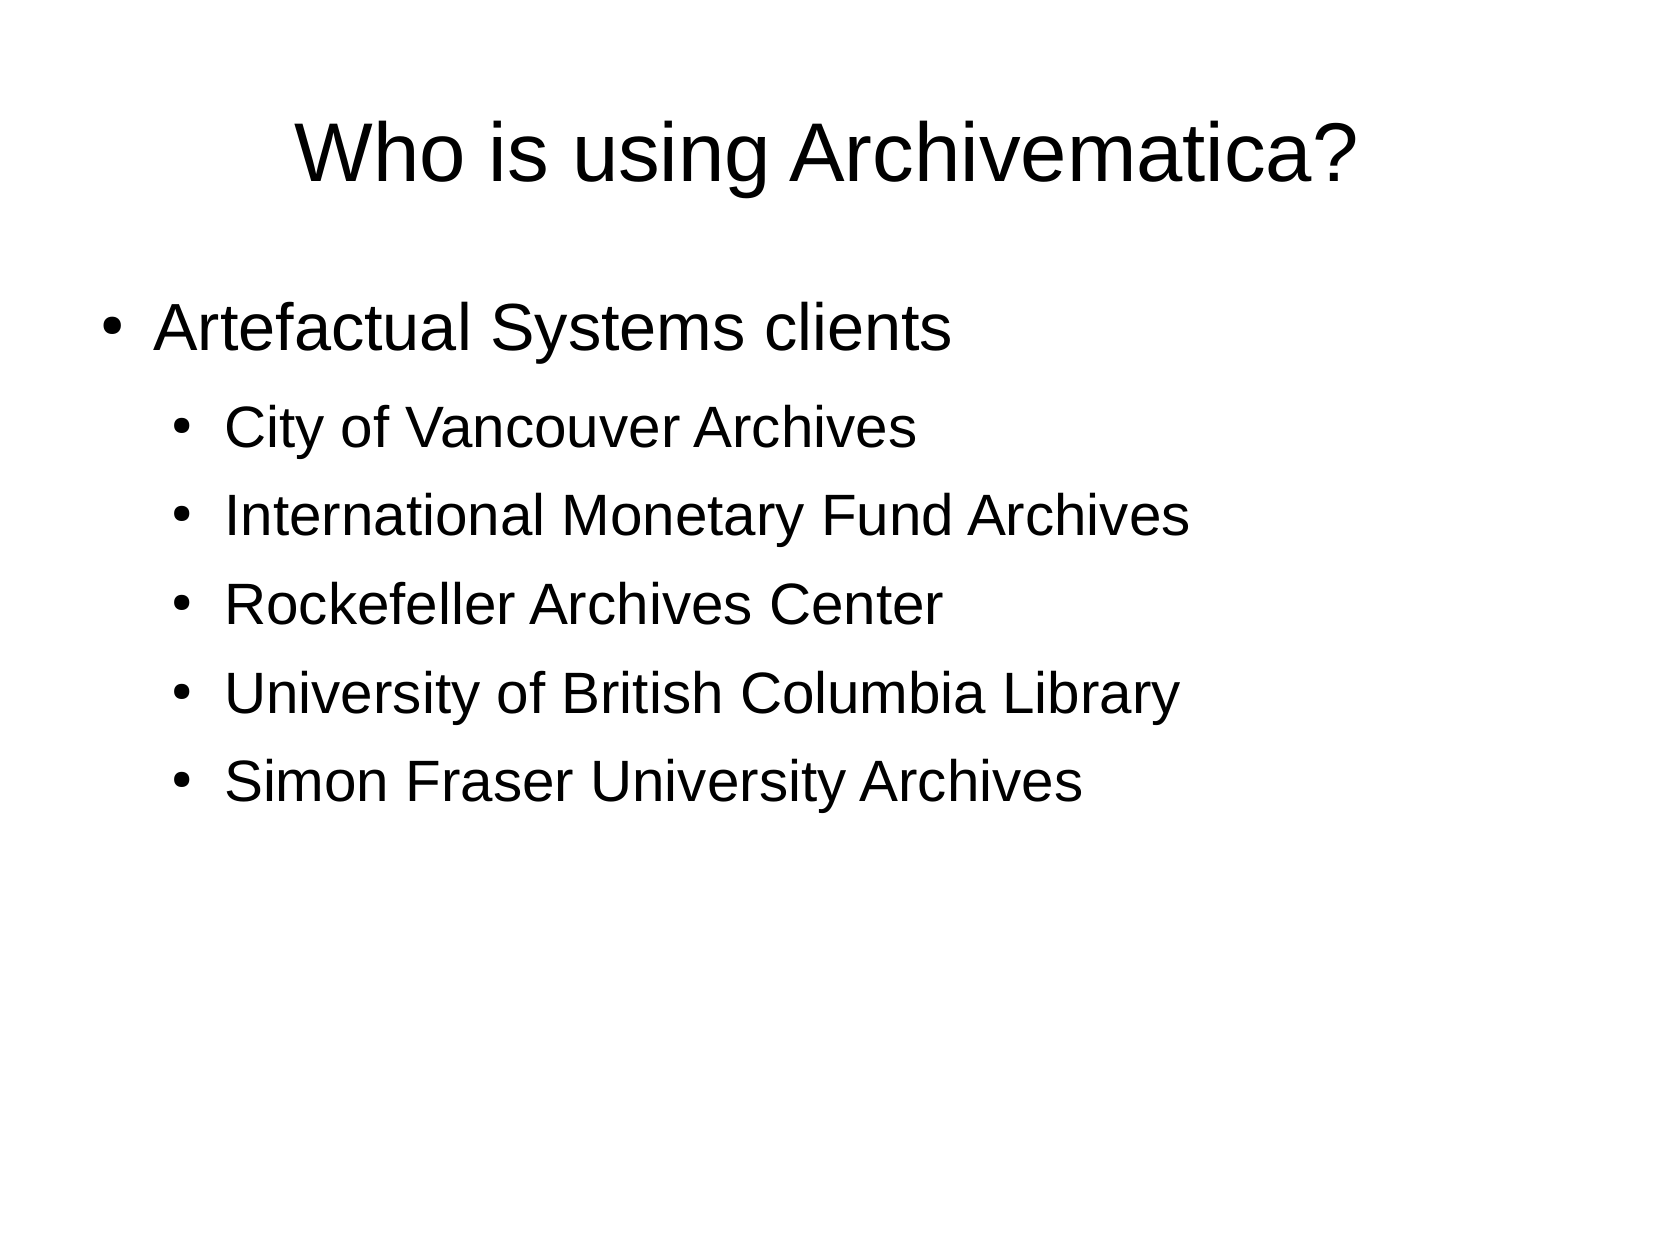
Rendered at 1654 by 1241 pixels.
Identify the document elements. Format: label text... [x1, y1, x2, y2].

list Artefactual Systems clients City of Vancouver Archives International Monetary Fund Archives Rockefeller Archives Center University of British Columbia Library Simon Fraser University Archives [82, 290, 1571, 1109]
title Who is using Archivematica? [82, 56, 1571, 250]
